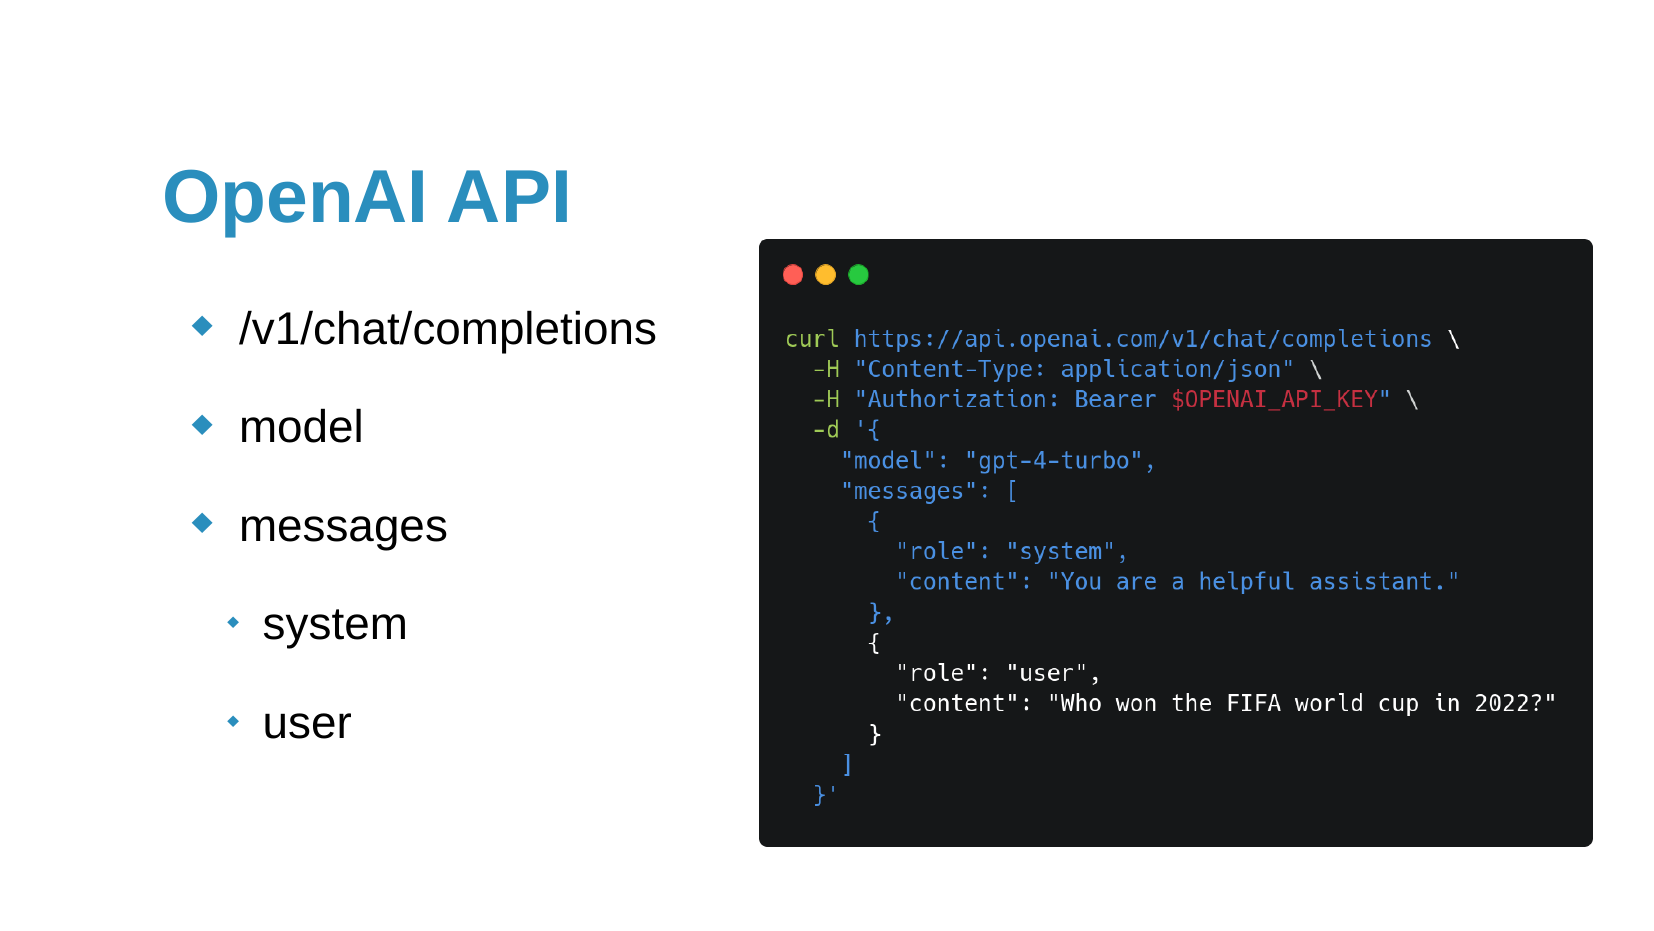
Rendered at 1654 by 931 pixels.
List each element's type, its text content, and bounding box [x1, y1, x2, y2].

picture [667, 147, 1654, 931]
text_box OpenAI API [147, 147, 667, 331]
text_box /v1/chat/completions model messages system user [177, 295, 667, 931]
